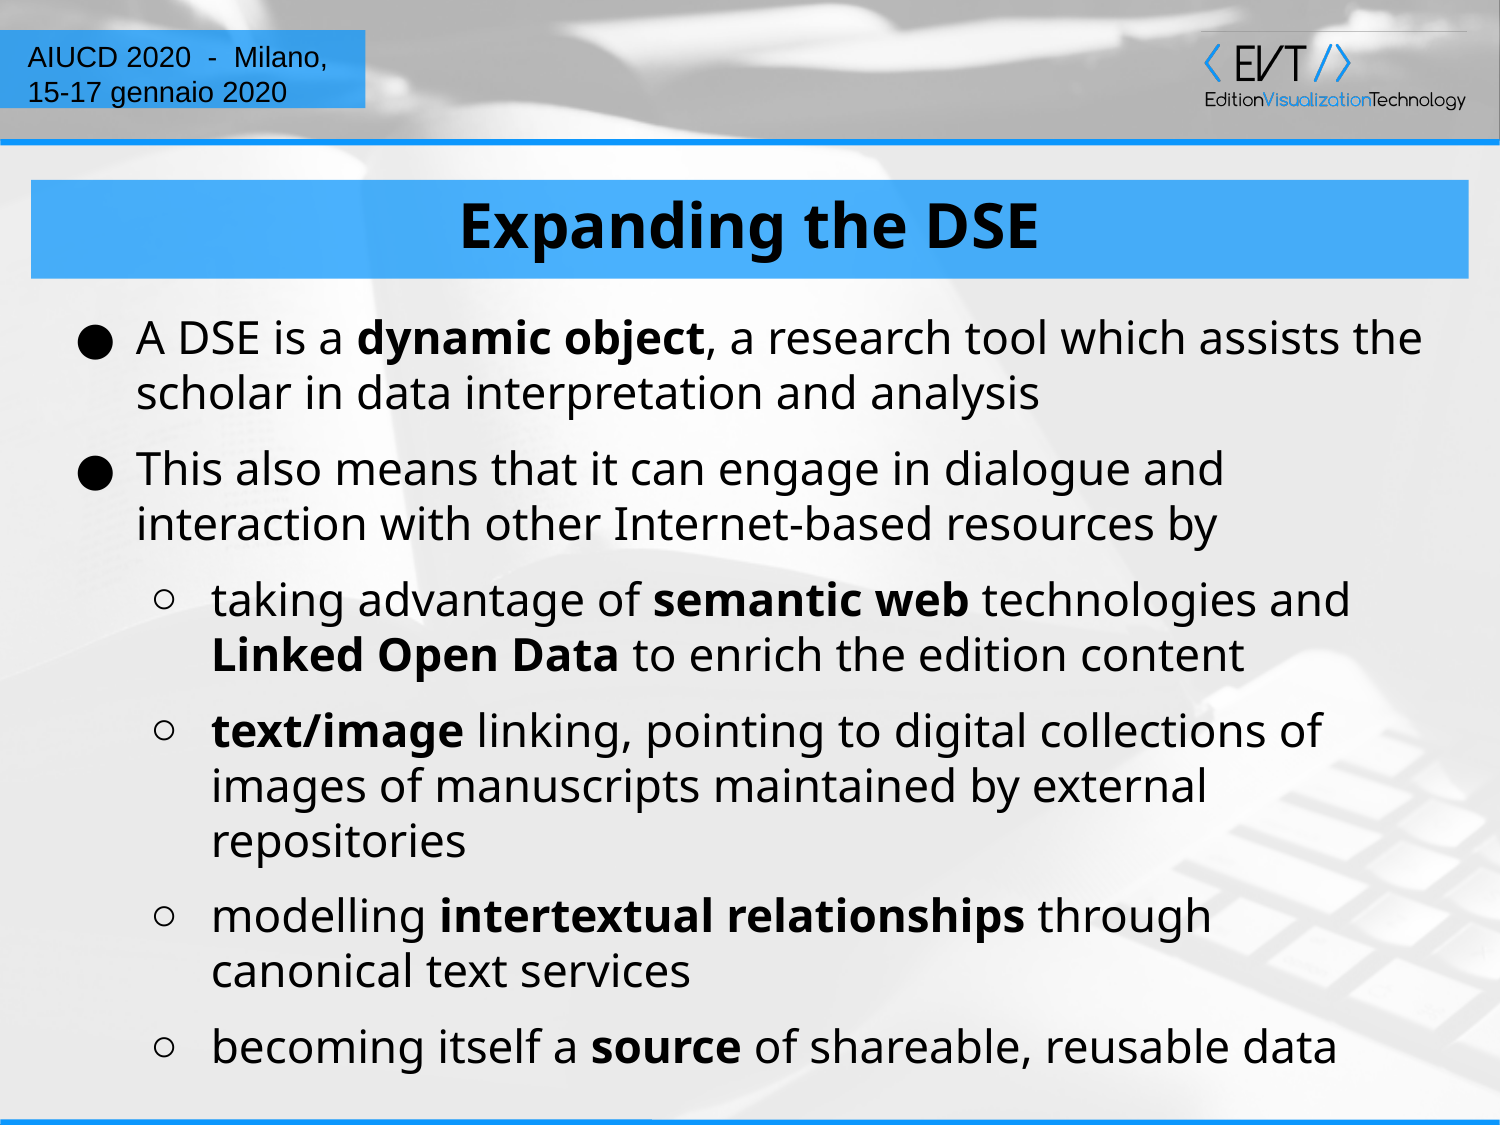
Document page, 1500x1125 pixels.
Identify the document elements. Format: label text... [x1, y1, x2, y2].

picture [1201, 31, 1467, 112]
text_box refers to www.ancientwisdoms.ac.uk/media/ontology/sawsOntology.owl#refersTo [0, 30, 366, 109]
title Expanding the DSE [31, 176, 1469, 276]
list A DSE is a dynamic object, a research tool which assists the scholar in data interpretation and analysis This also means that it can engage in dialogue and interaction with other Internet-based resources by taking advantage of semantic web technologies and Linked Open Data to enrich the edition content text/image linking, pointing to digital collections of images of manuscripts maintained by external repositories modelling intertextual relationships through canonical text services becoming itself a source of shareable, reusable data [51, 299, 1436, 1084]
